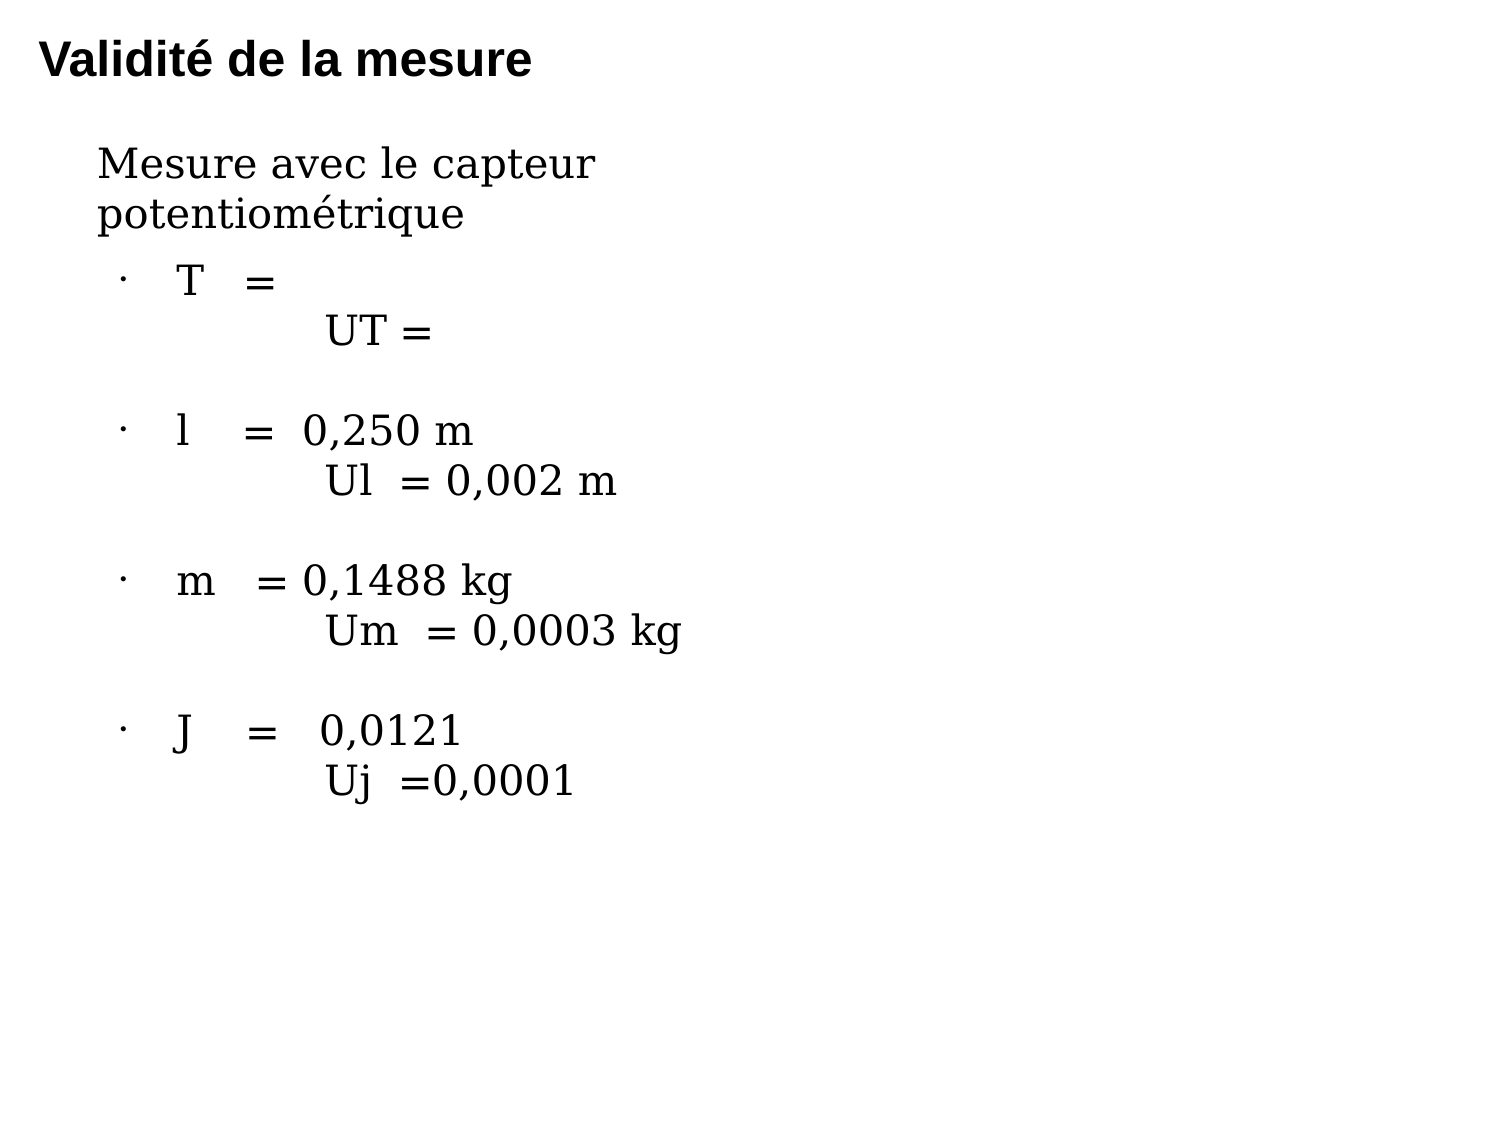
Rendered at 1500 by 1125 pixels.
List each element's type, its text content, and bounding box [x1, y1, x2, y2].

text_box T = UT = l = 0,250 m Ul = 0,002 m m = 0,1488 kg Um = 0,0003 kg J = 0,0121 Uj =0,0001 [105, 246, 1149, 872]
text_box Mesure avec le capteur potentiométrique [82, 129, 844, 245]
text_box Validité de la mesure [23, 23, 626, 96]
